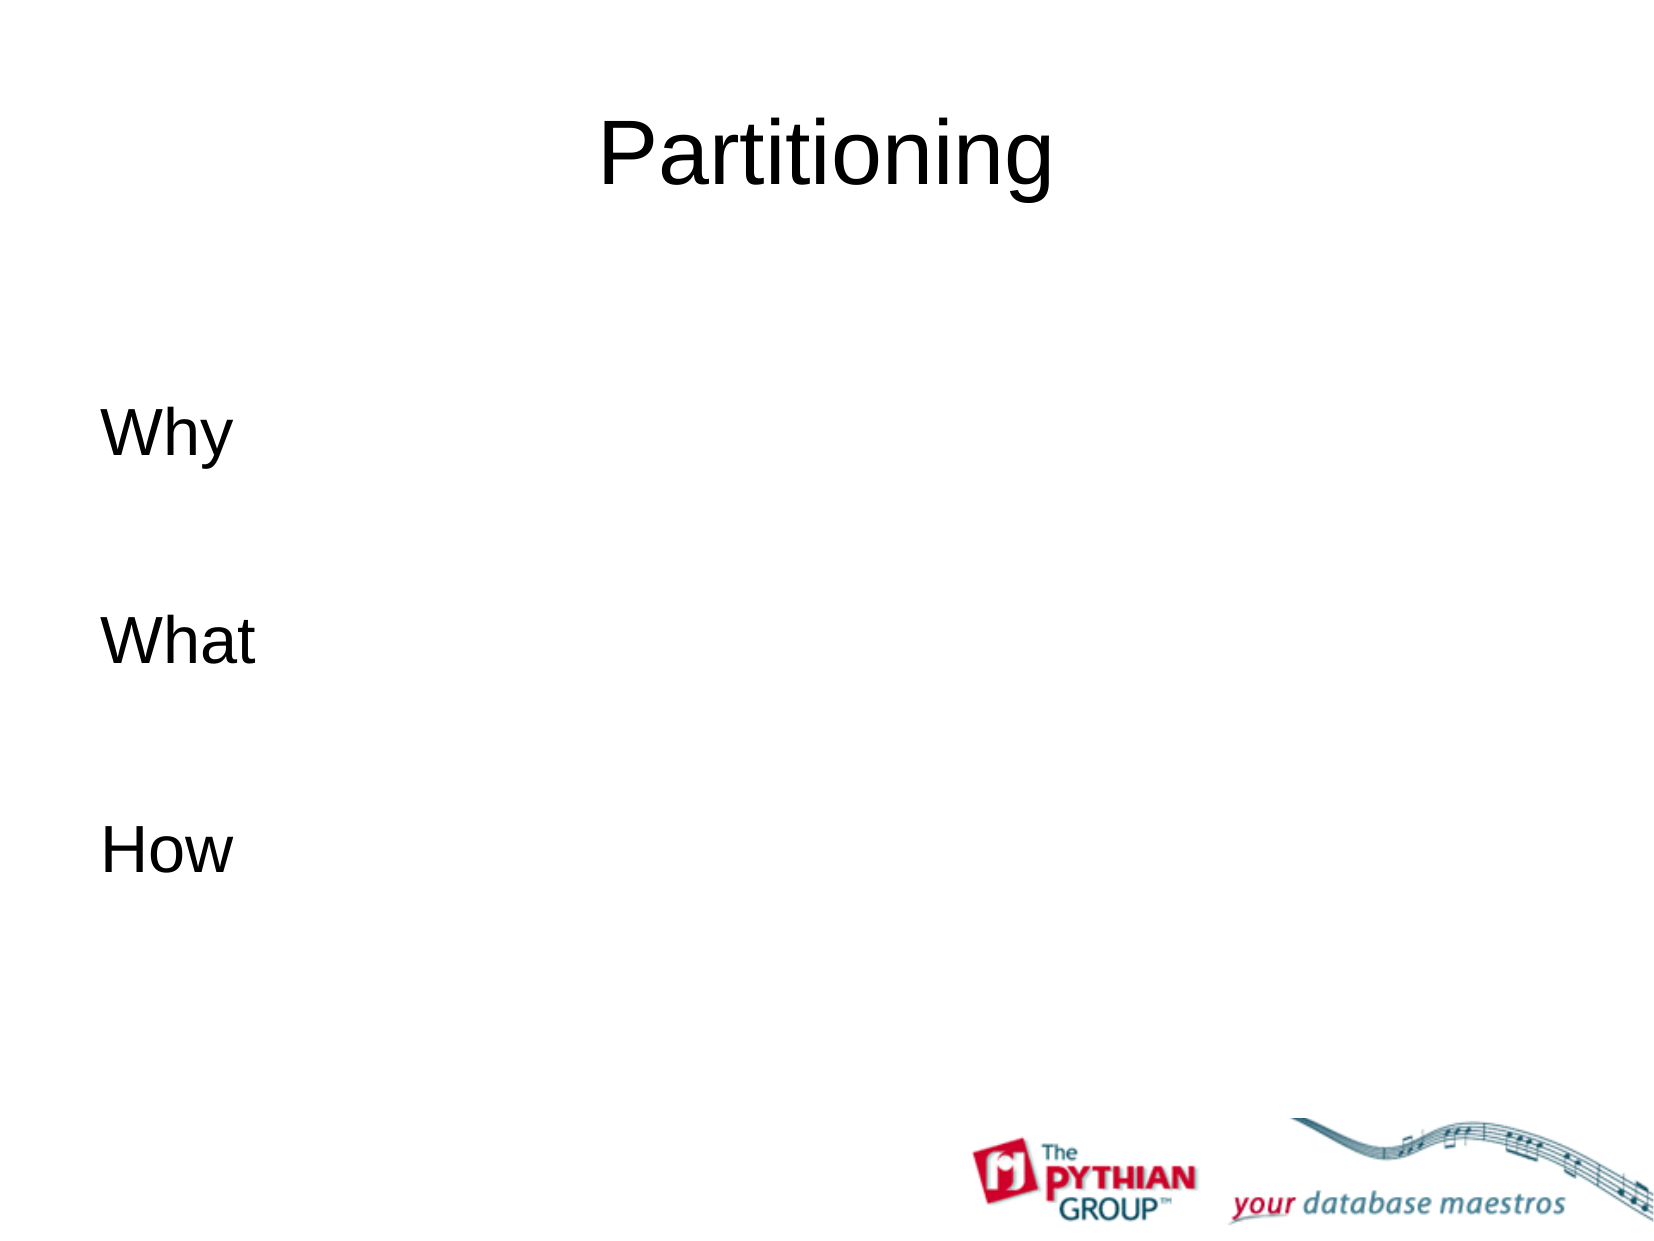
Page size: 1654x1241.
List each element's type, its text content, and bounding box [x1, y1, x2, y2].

list Why What How [82, 290, 762, 1094]
title Partitioning [82, 49, 1571, 257]
picture [955, 1118, 1654, 1241]
